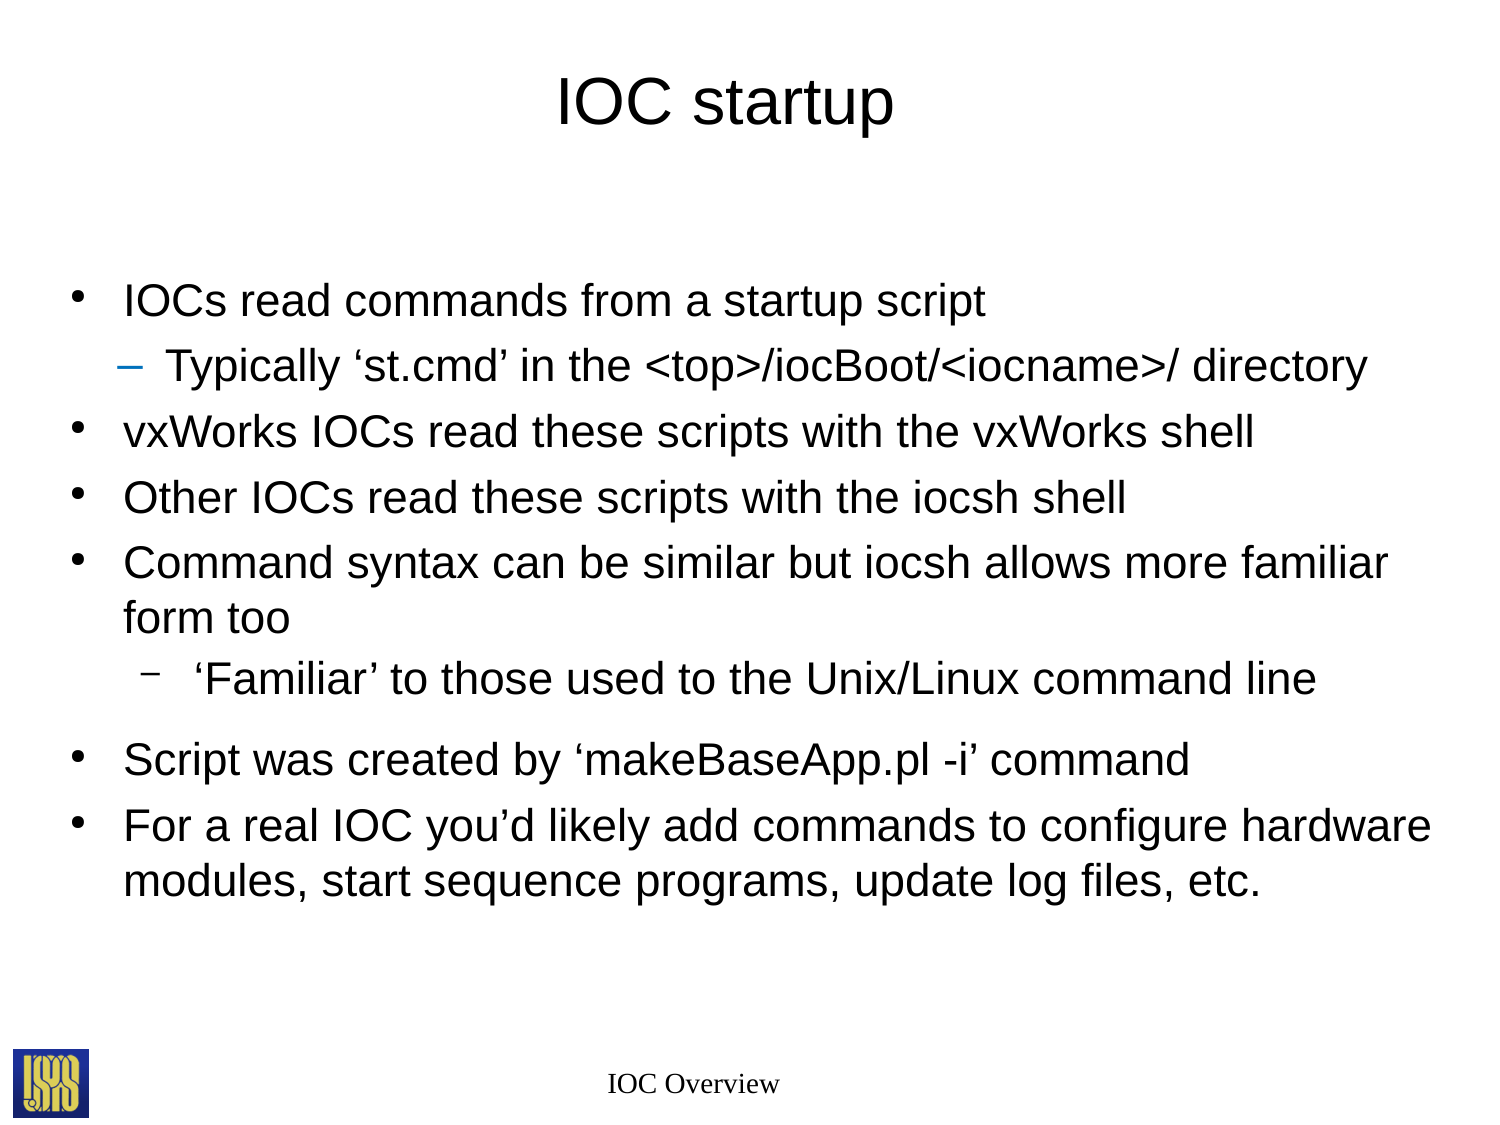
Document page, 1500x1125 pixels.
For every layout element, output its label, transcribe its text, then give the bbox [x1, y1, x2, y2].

list IOCs read commands from a startup script Typically ‘st.cmd’ in the <top>/iocBoot/<iocname>/ directory vxWorks IOCs read these scripts with the vxWorks shell Other IOCs read these scripts with the iocsh shell Command syntax can be similar but iocsh allows more familiar form too ‘Familiar’ to those used to the Unix/Linux command line Script was created by ‘makeBaseApp.pl -i’ command For a real IOC you’d likely add commands to configure hardware modules, start sequence programs, update log files, etc. [37, 262, 1455, 909]
title IOC startup [55, 57, 1361, 146]
picture [13, 1049, 89, 1118]
